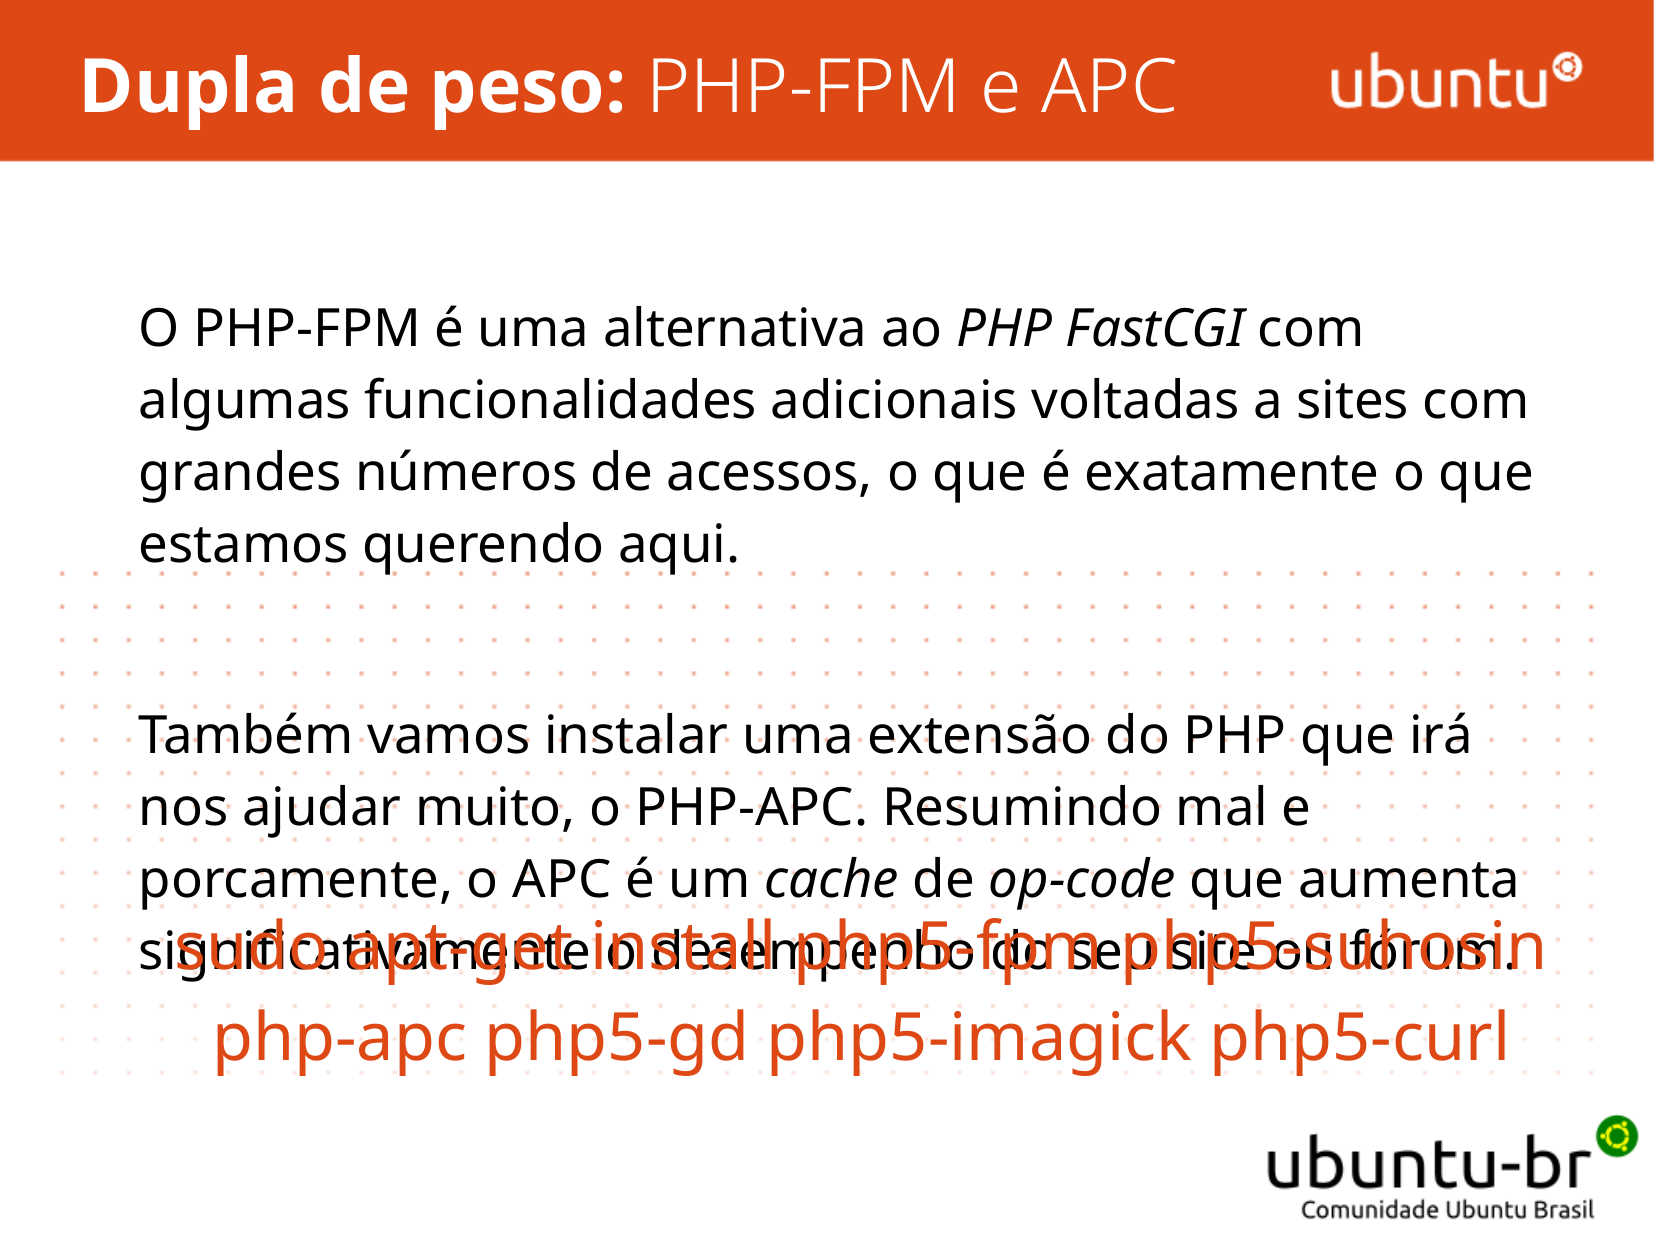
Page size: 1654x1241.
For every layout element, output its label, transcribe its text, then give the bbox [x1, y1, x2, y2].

picture [0, 0, 1654, 1241]
title Dupla de peso: PHP-FPM e APC [41, 31, 1300, 136]
list sudo apt-get install php5-fpm php5-suhosin php-apc php5-gd php5-imagick php5-curl [99, 898, 1555, 1123]
list O PHP-FPM é uma alternativa ao PHP FastCGI com algumas funcionalidades adicionais voltadas a sites com grandes números de acessos, o que é exatamente o que estamos querendo aqui. Também vamos instalar uma extensão do PHP que irá nos ajudar muito, o PHP-APC. Resumindo mal e porcamente, o APC é um cache de op-code que aumenta significativamente o desempenho do seu site ou fórum. [82, 290, 1538, 1010]
